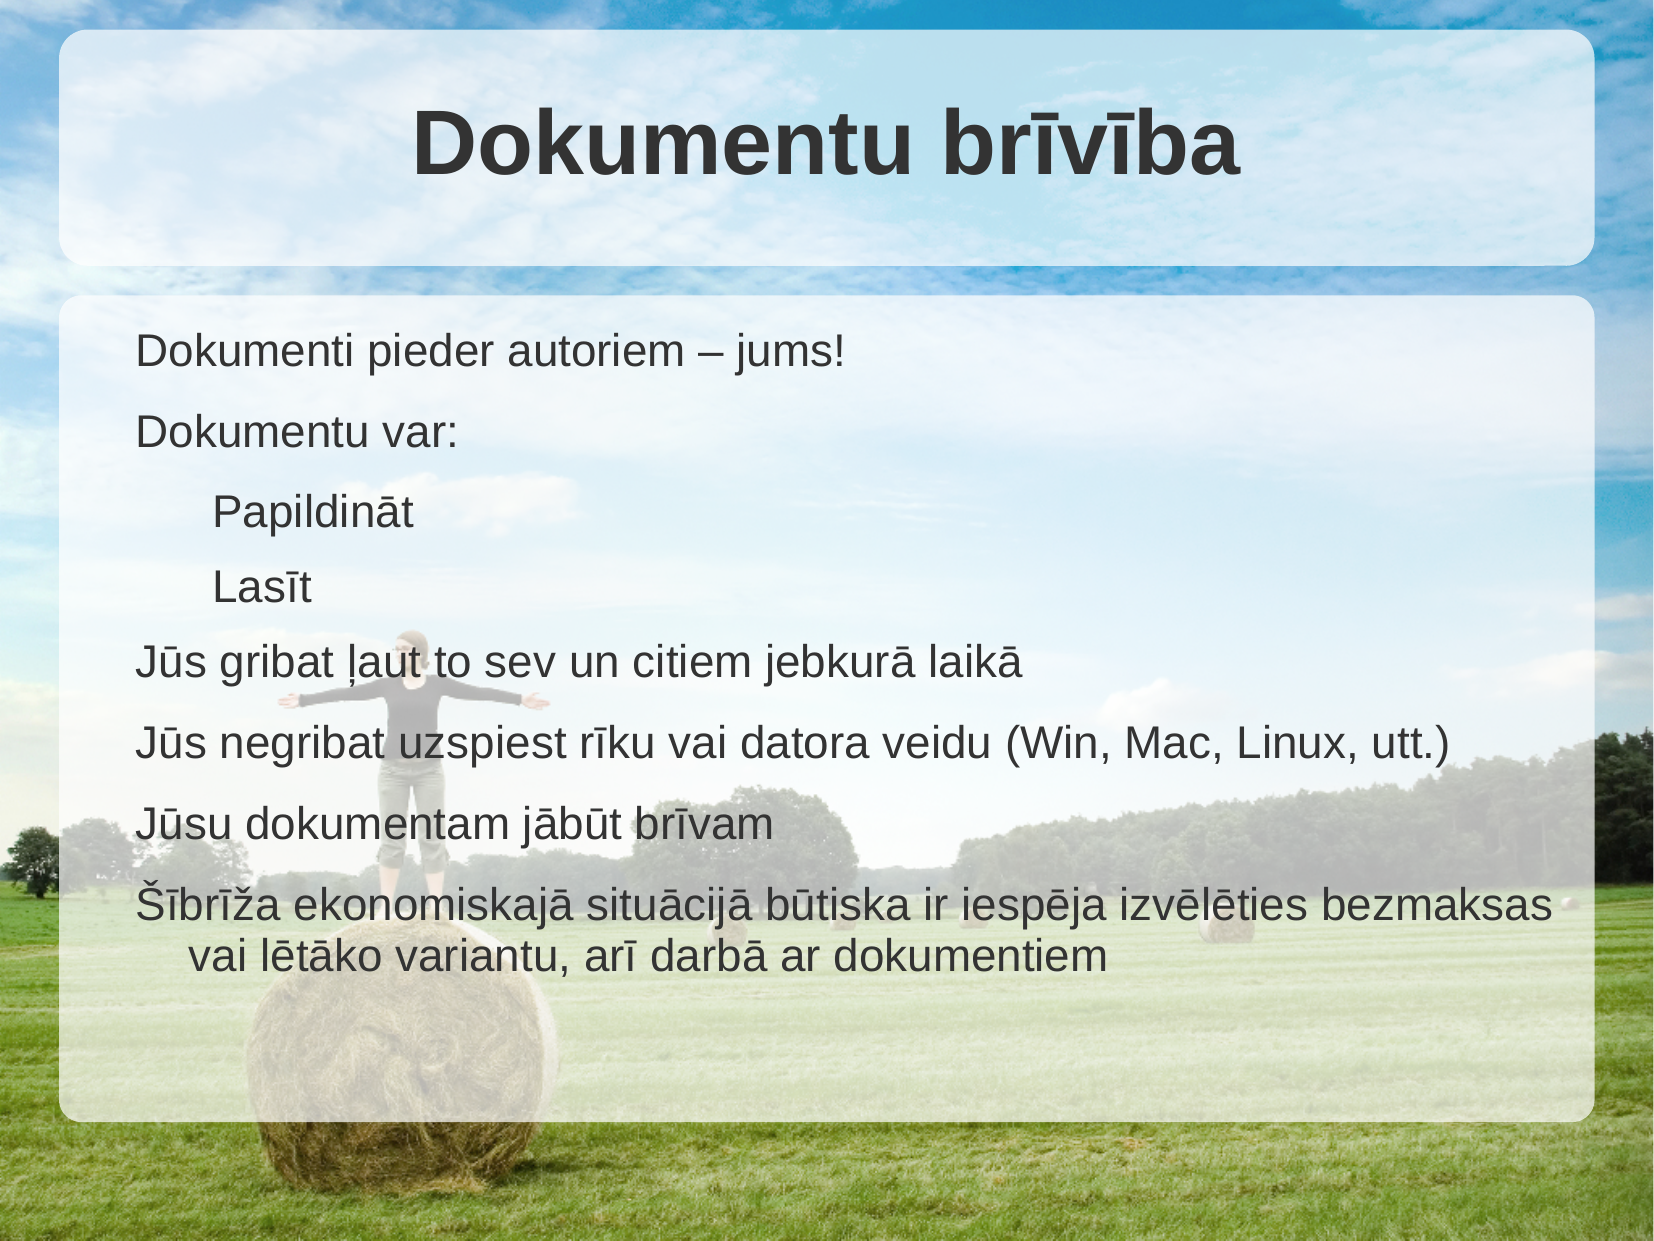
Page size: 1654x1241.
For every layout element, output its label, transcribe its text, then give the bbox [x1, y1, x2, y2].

title Dokumentu brīvība [118, 49, 1536, 237]
picture [0, 0, 1654, 1241]
list Dokumenti pieder autoriem – jums! Dokumentu var: Papildināt Lasīt Jūs gribat ļaut to sev un citiem jebkurā laikā Jūs negribat uzspiest rīku vai datora veidu (Win, Mac, Linux, utt.) Jūsu dokumentam jābūt brīvam Šībrīža ekonomiskajā situācijā būtiska ir iespēja izvēlēties bezmaksas vai lētāko variantu, arī darbā ar dokumentiem [118, 324, 1571, 1109]
